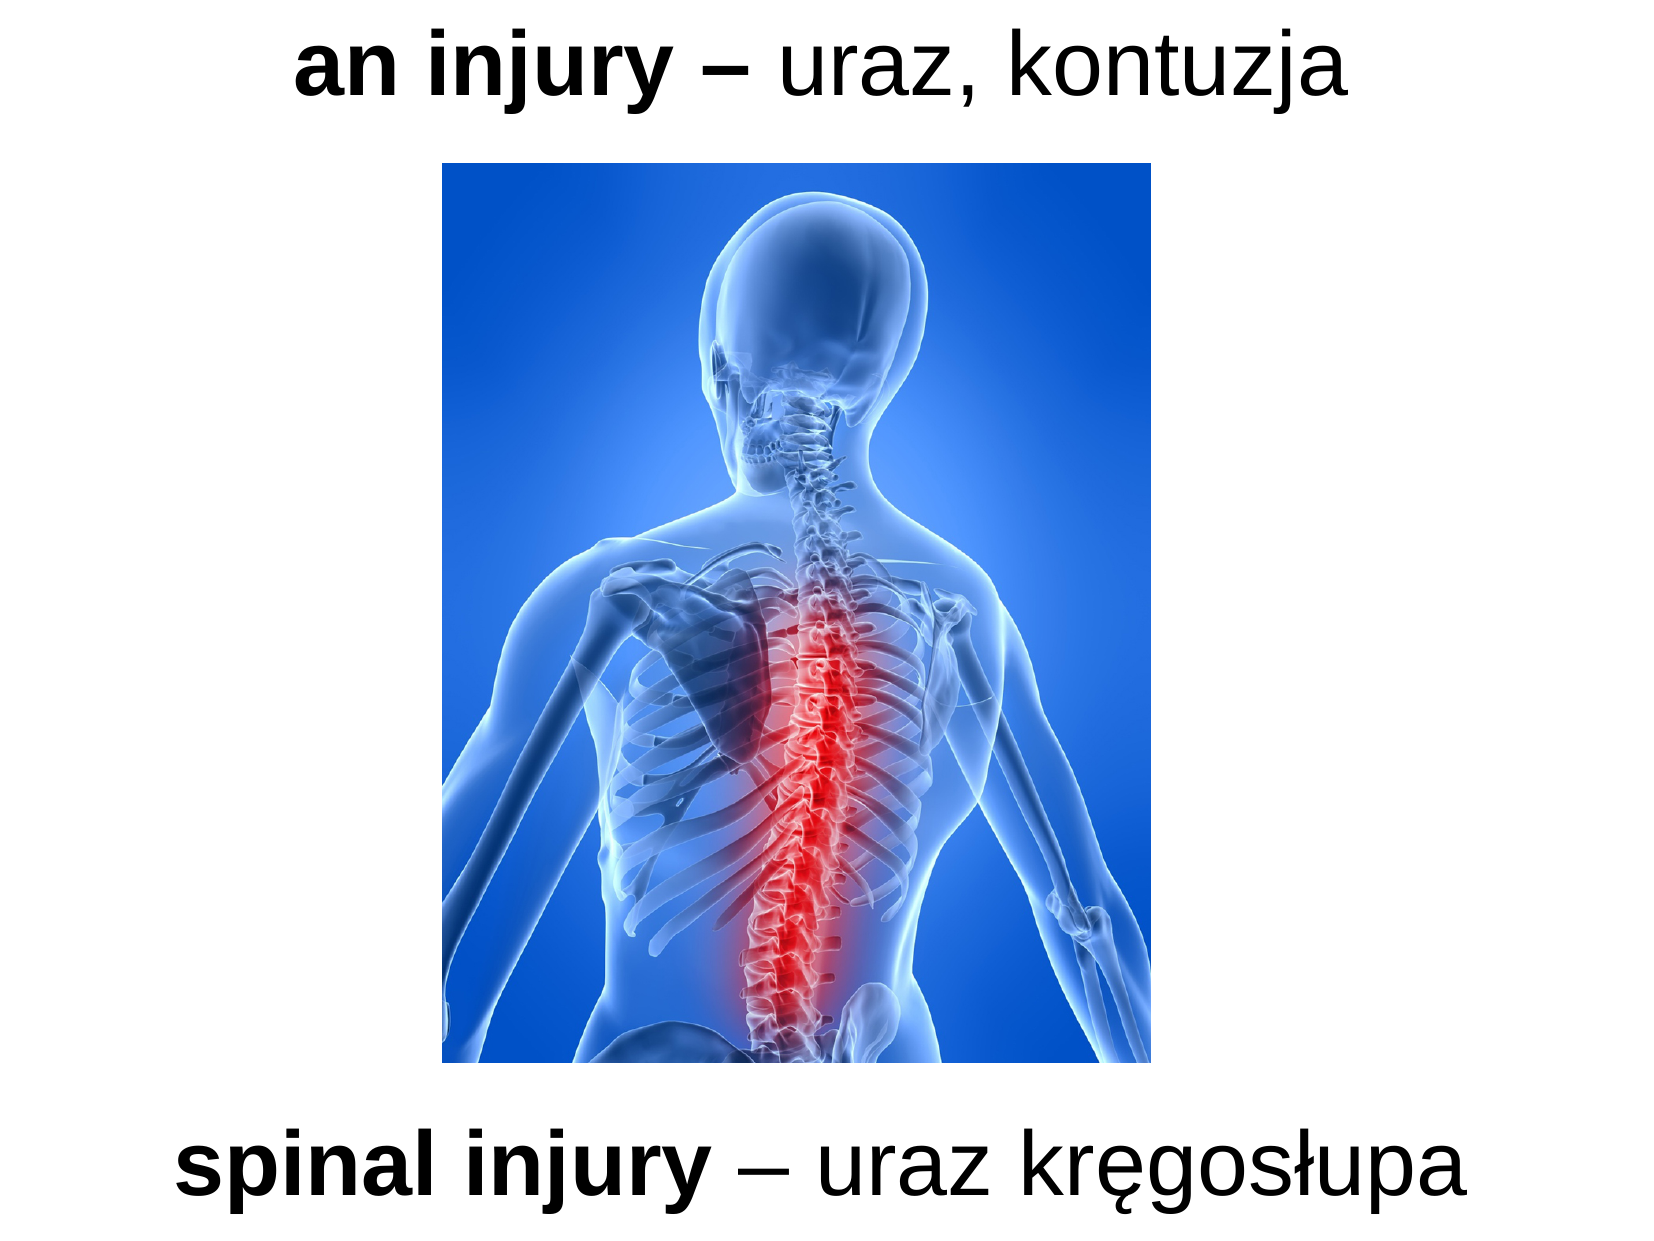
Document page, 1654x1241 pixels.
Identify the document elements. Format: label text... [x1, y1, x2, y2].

title an injury – uraz, kontuzja spinal injury – uraz kręgosłupa [76, 45, 1565, 1173]
picture [442, 163, 1151, 1063]
